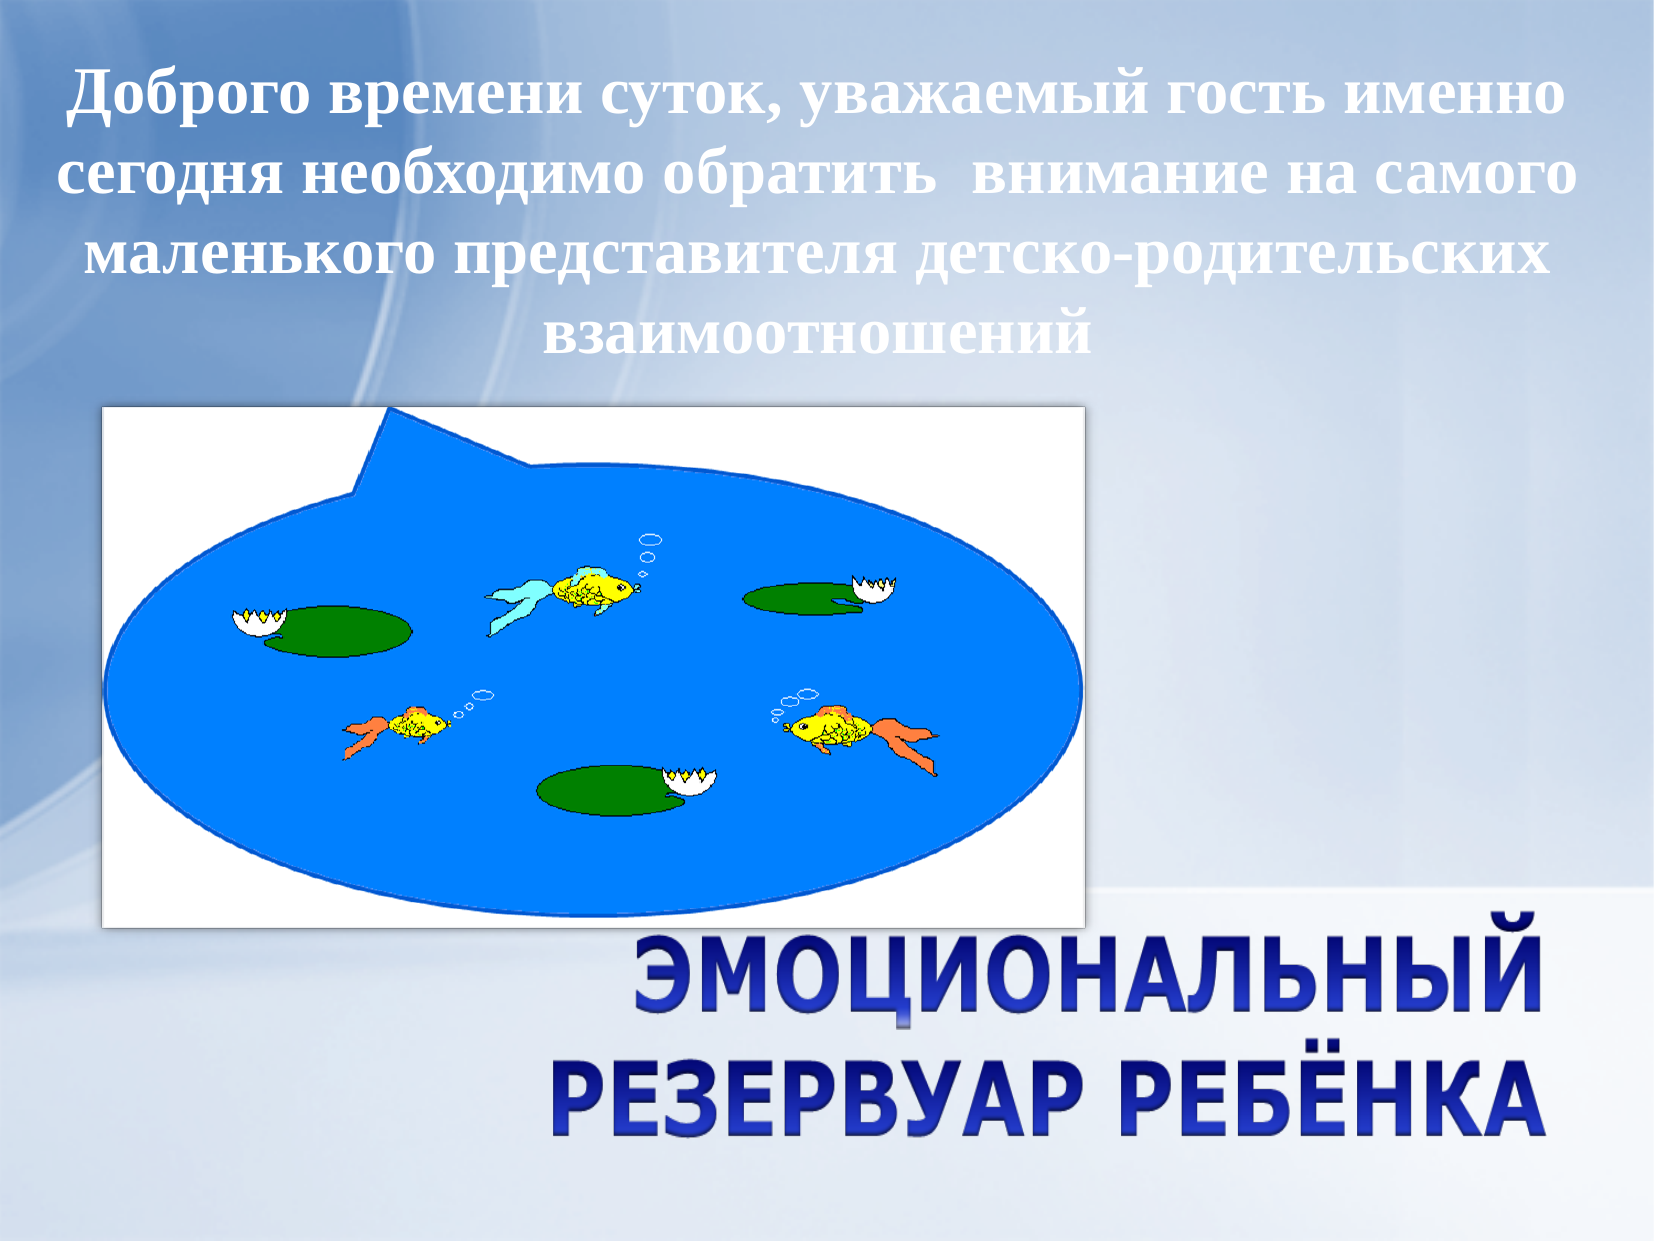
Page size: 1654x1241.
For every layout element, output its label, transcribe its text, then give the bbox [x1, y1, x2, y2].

picture [0, 0, 1654, 1241]
title Доброго времени суток, уважаемый гость именно сегодня необходимо обратить внимание на самого маленького представителя детско-родительских взаимоотношений [0, 0, 1637, 414]
